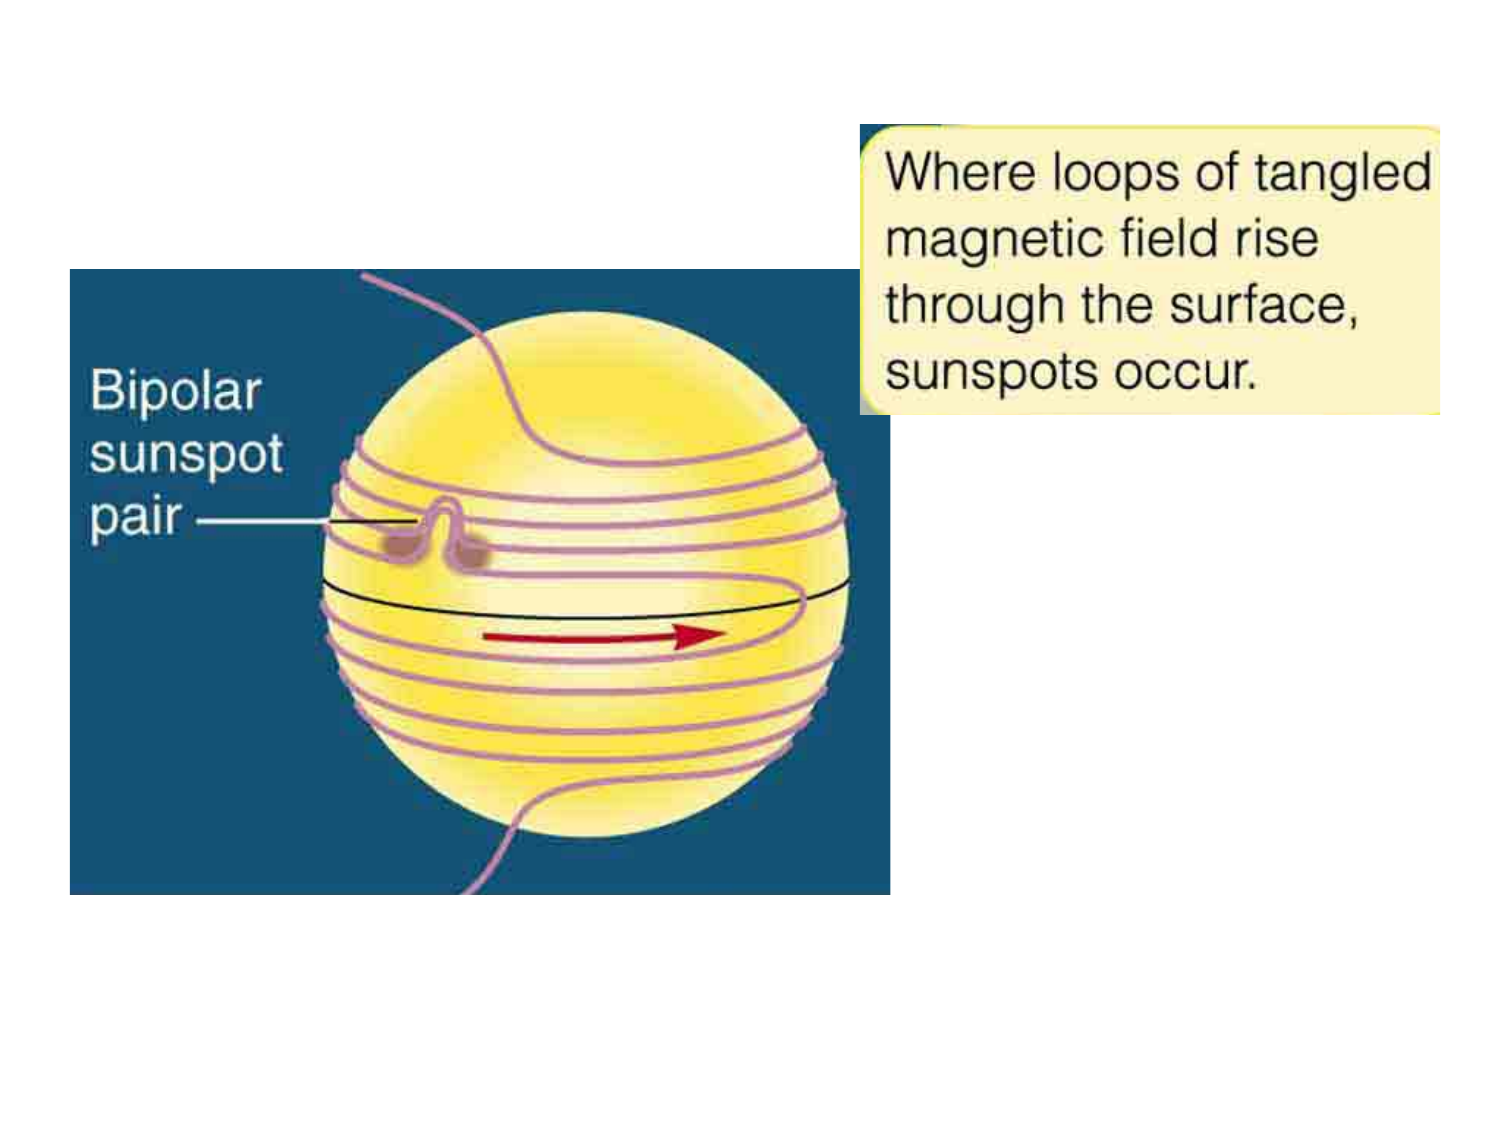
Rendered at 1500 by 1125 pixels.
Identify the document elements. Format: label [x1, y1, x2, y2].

picture [69, 124, 1441, 895]
